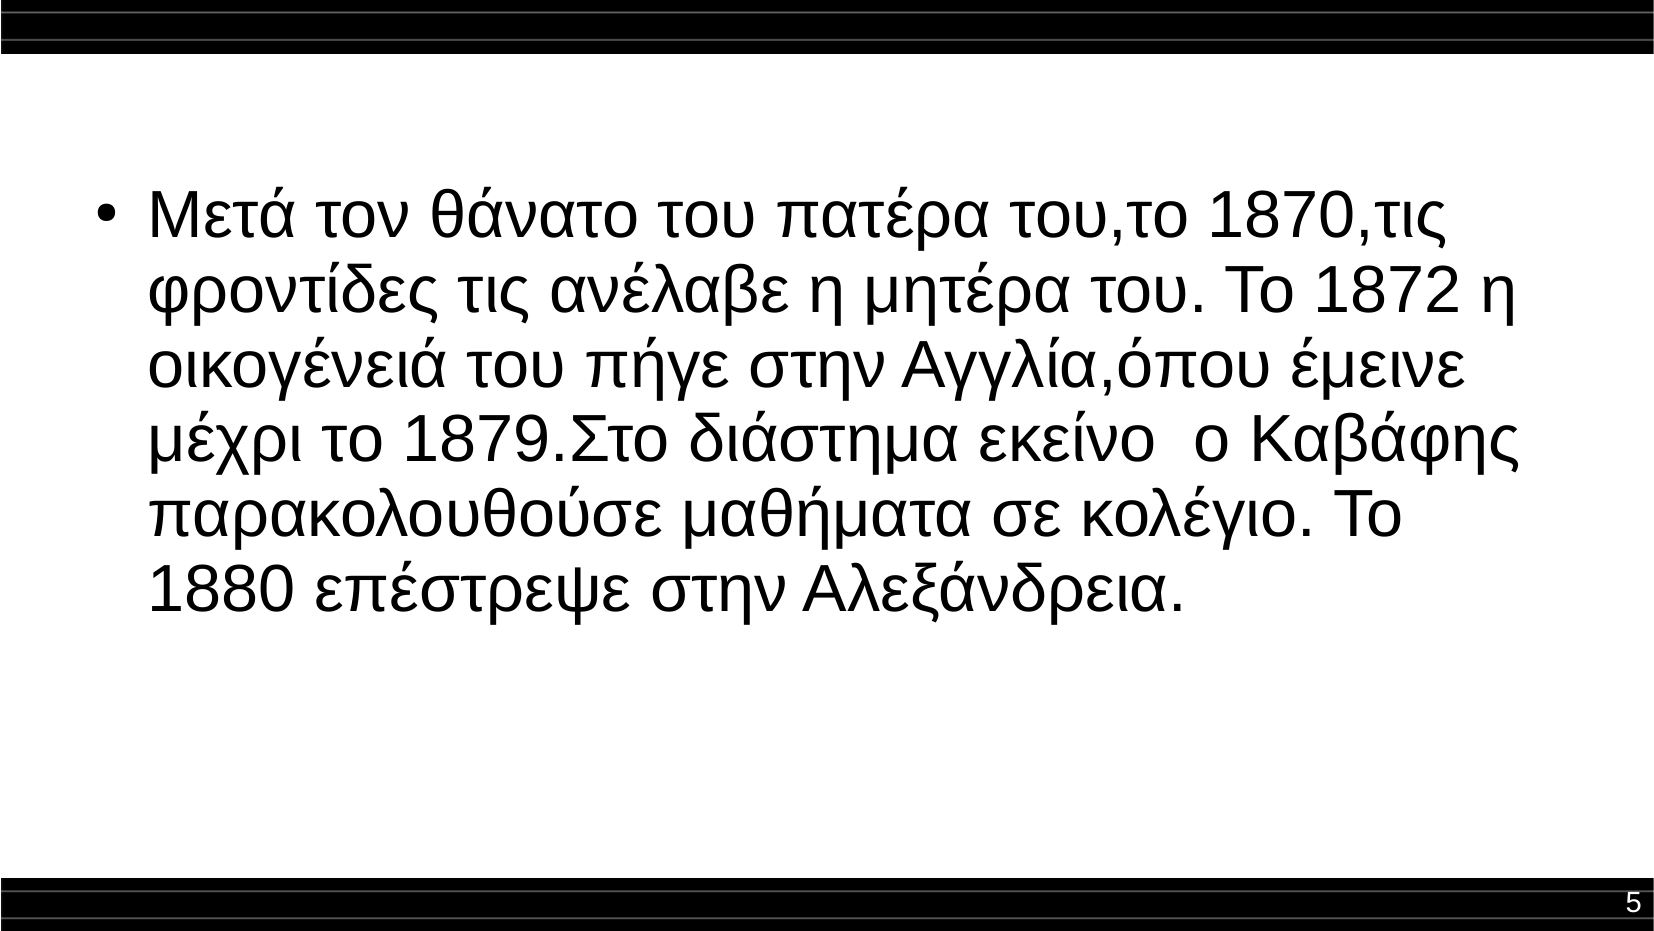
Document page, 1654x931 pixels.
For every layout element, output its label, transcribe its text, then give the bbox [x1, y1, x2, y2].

picture [1, 0, 1654, 54]
list Μετά τον θάνατο του πατέρα του,το 1870,τις φροντίδες τις ανέλαβε η μητέρα του. Το 1872 η οικογένειά του πήγε στην Αγγλία,όπου έμεινε μέχρι το 1879.Στο διάστημα εκείνο ο Καβάφης παρακολουθούσε μαθήματα σε κολέγιο. Το 1880 επέστρεψε στην Αλεξάνδρεια. [76, 177, 1565, 768]
picture [1, 878, 1654, 931]
